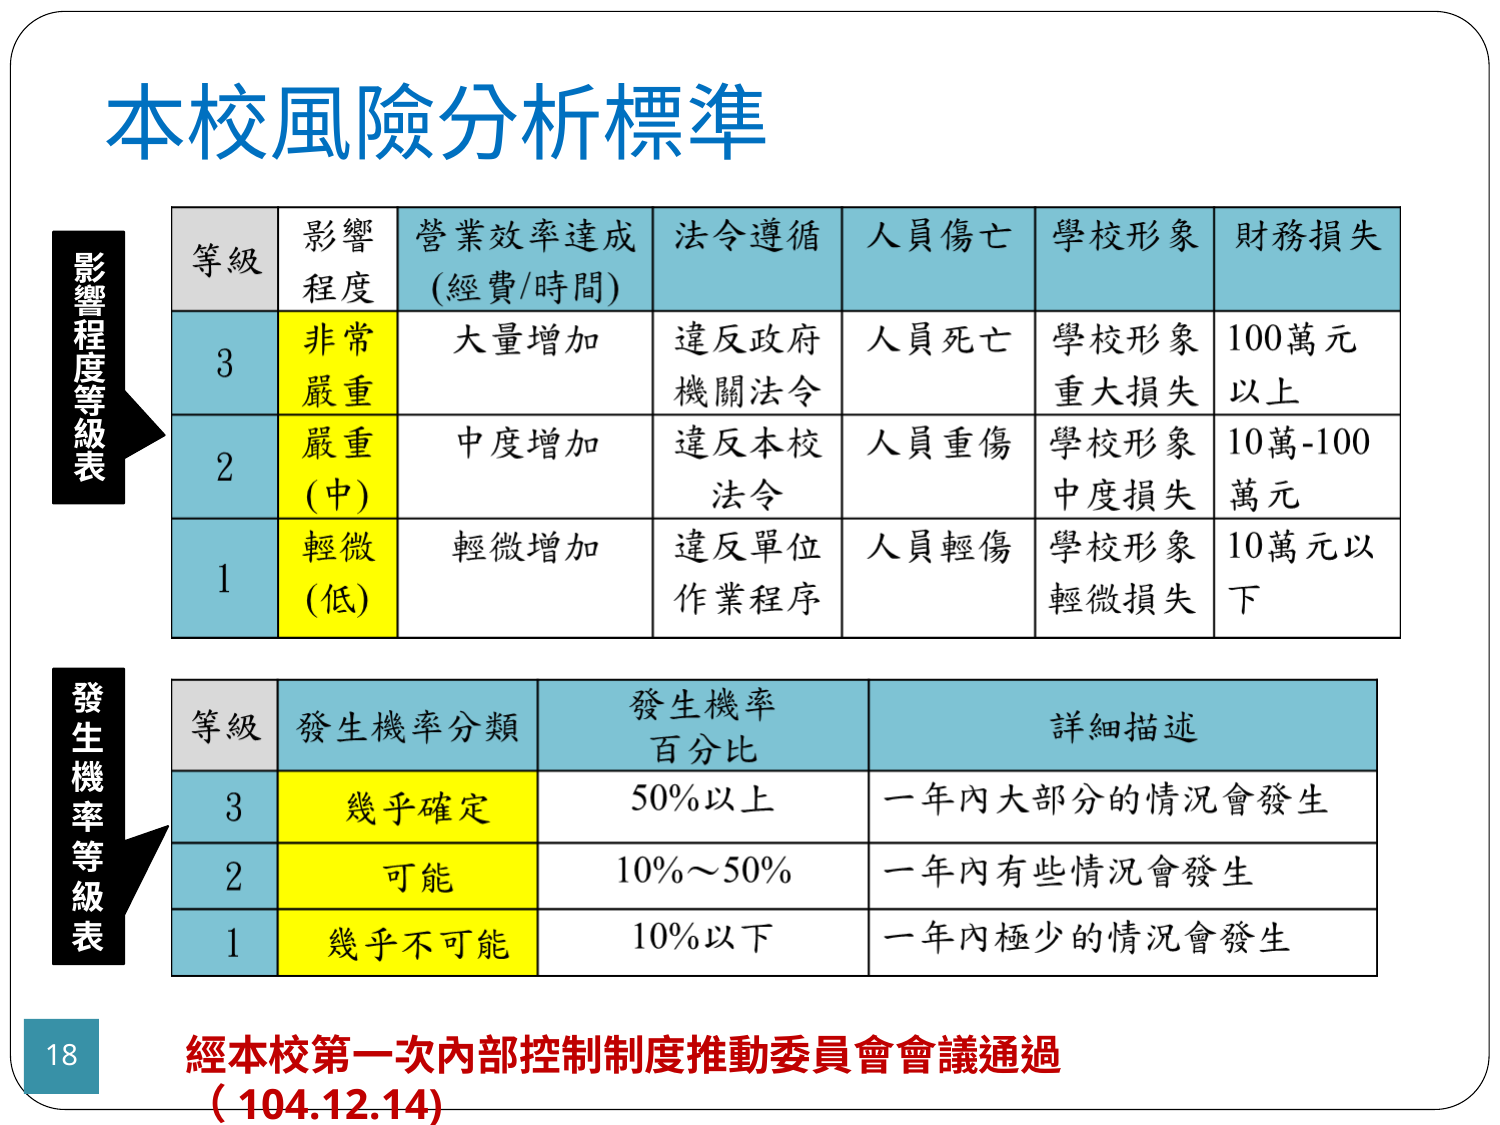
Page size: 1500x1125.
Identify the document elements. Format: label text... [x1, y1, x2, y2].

text_box 發生機率等級表 [53, 668, 169, 965]
title 本校風險分析標準 [88, 59, 1285, 186]
text_box 影響程度等級表 [53, 231, 165, 504]
picture [171, 200, 1401, 643]
text_box 18 [23, 1018, 99, 1094]
text_box 經本校第一次內部控制制度推動委員會會議通過（104.12.14) [170, 1021, 1328, 1125]
picture [171, 667, 1378, 989]
